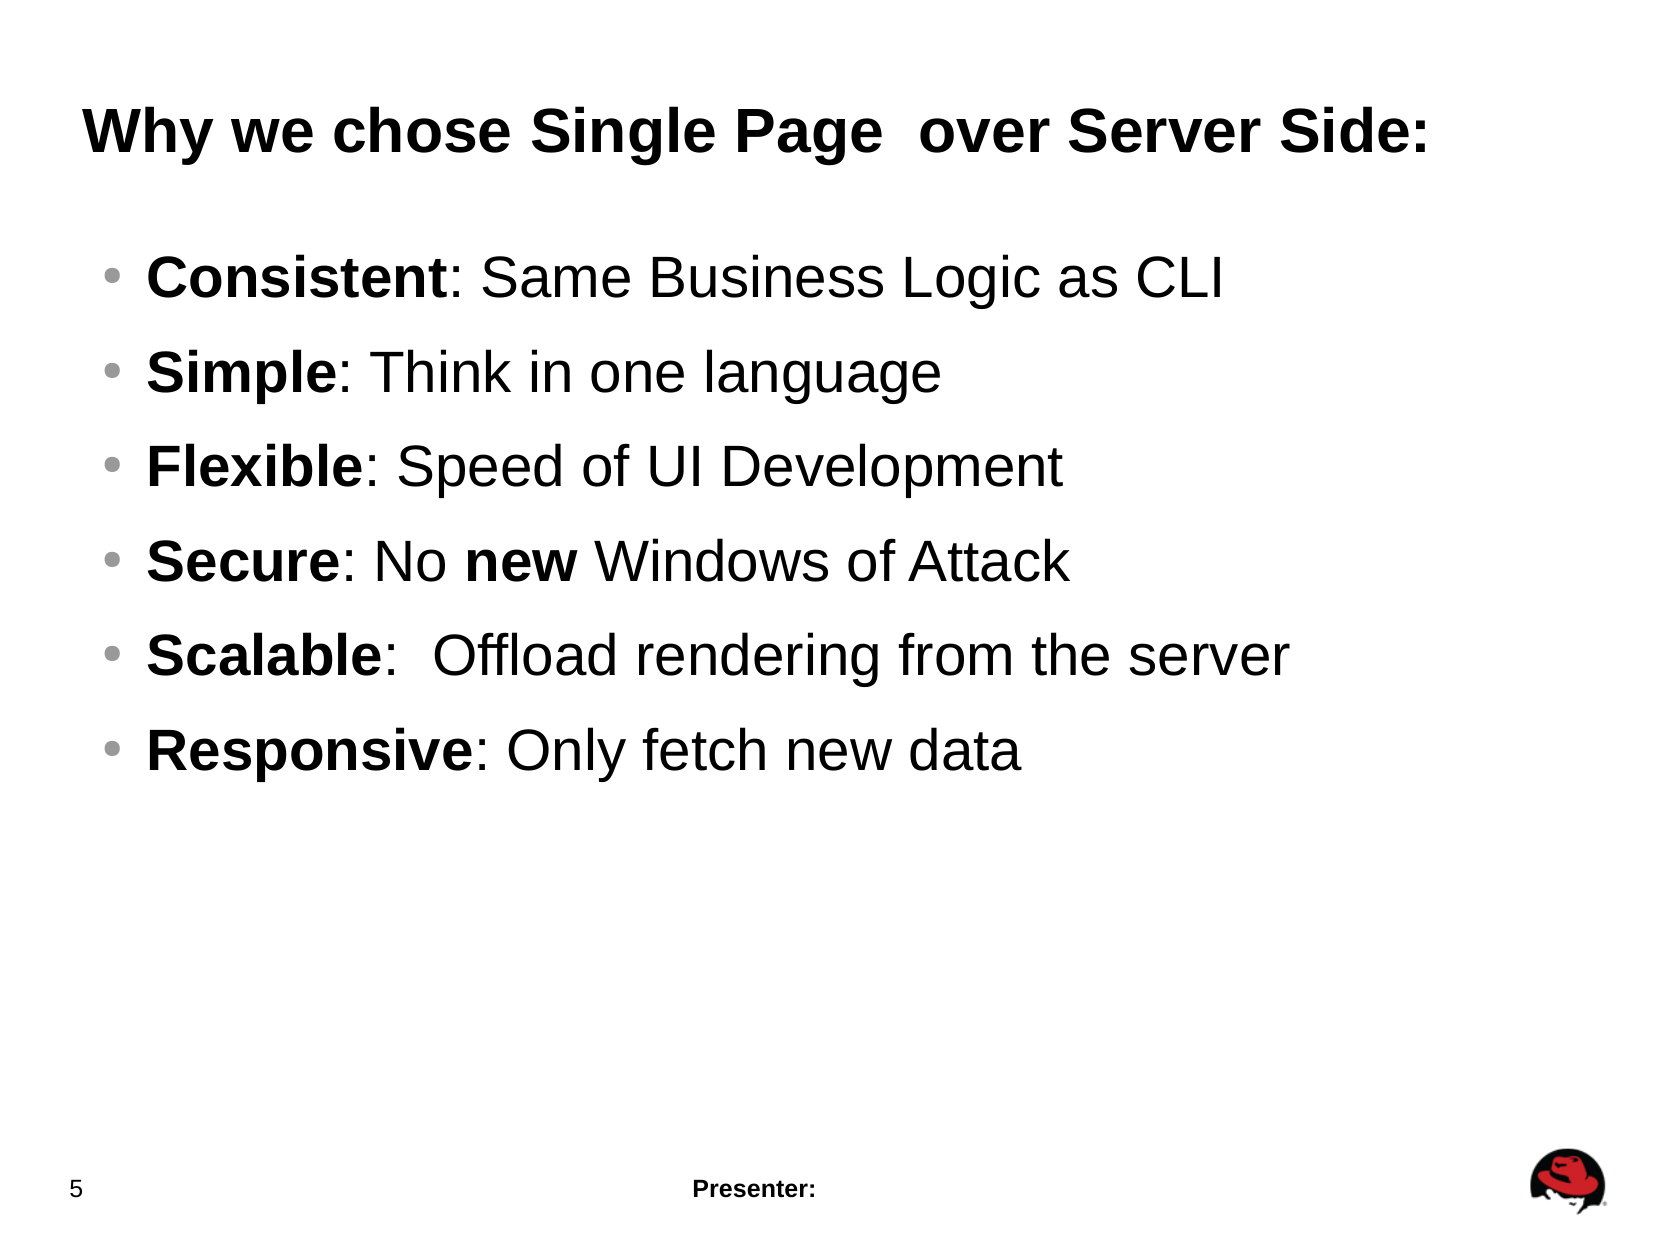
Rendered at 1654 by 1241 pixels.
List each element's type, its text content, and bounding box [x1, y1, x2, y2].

picture [1529, 1146, 1613, 1224]
title Why we chose Single Page over Server Side: [82, 37, 1571, 226]
list Consistent: Same Business Logic as CLI Simple: Think in one language Flexible: Speed of UI Development Secure: No new Windows of Attack Scalable: Offload rendering from the server Responsive: Only fetch new data [86, 244, 1576, 1039]
